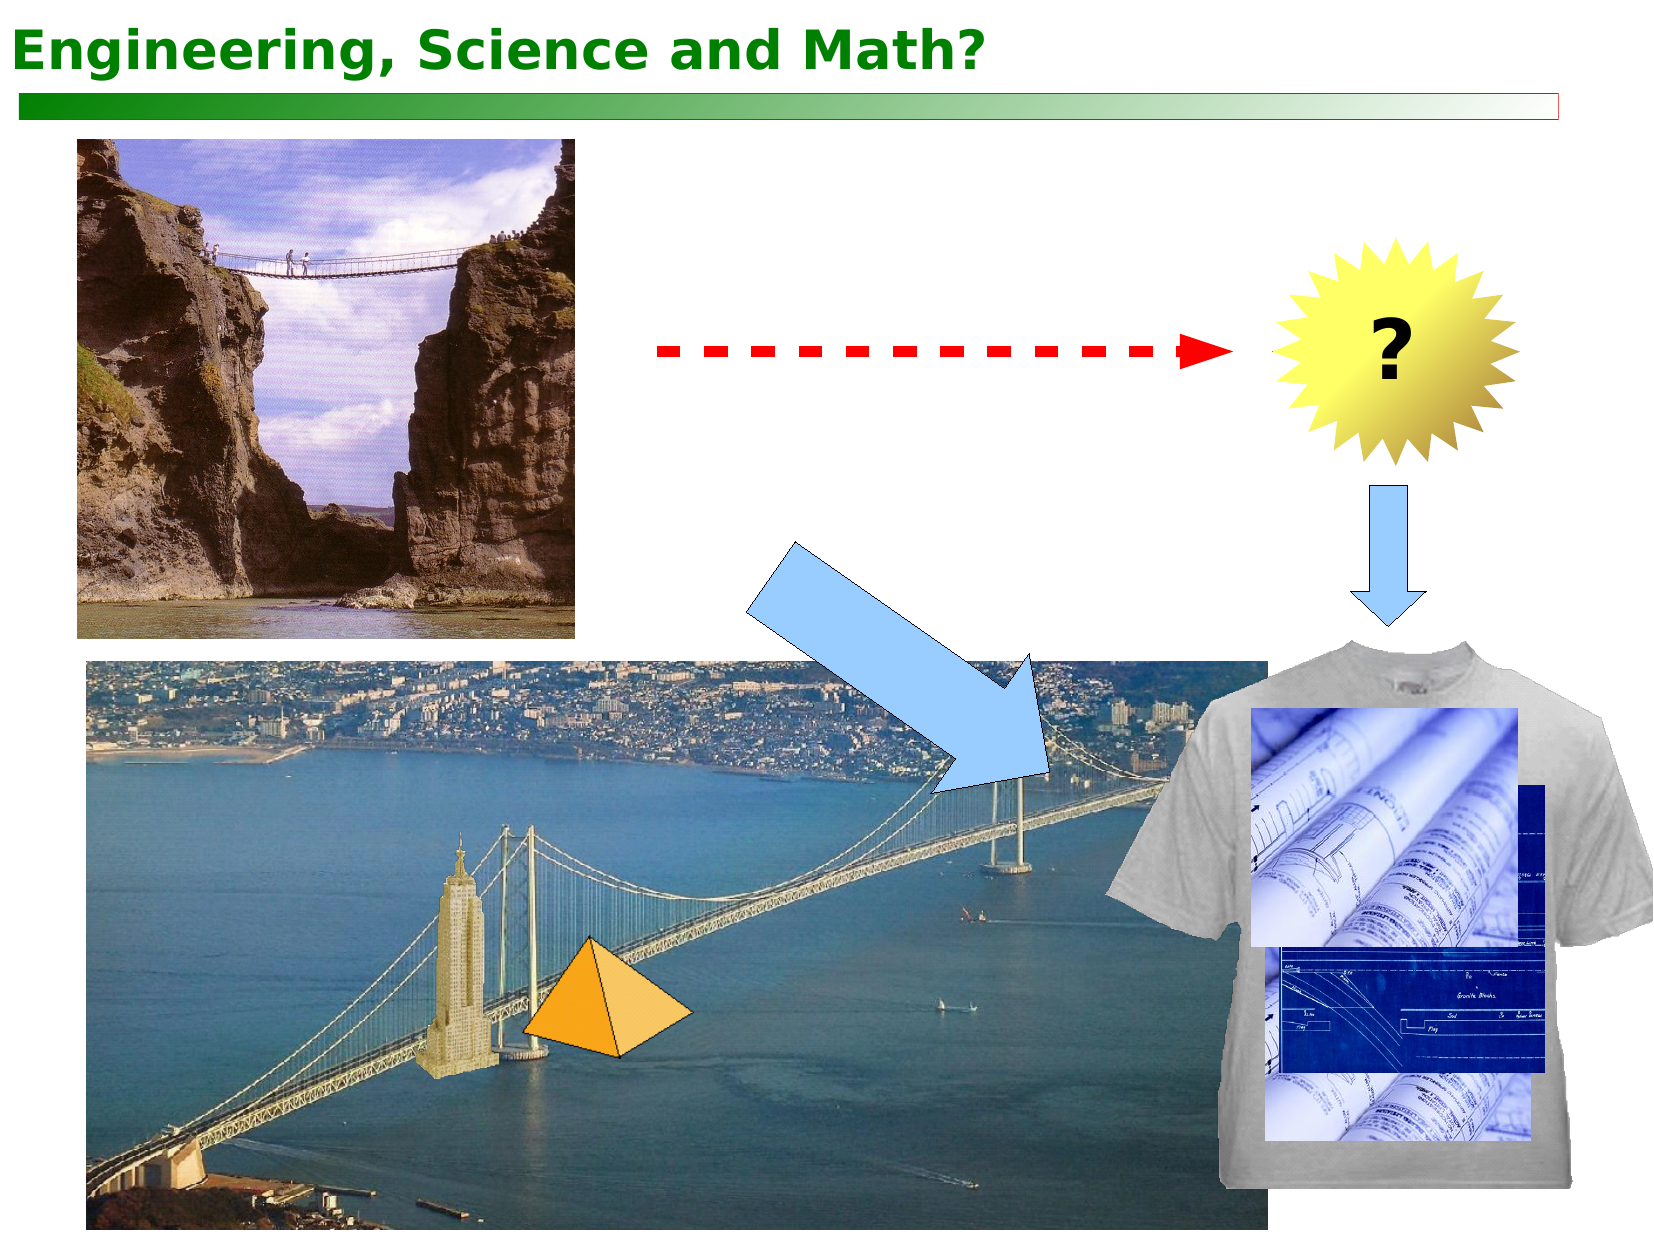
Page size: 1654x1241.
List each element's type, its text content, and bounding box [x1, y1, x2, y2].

text_box Engineering, Science and Math? [0, 12, 1070, 106]
text_box [18, 93, 1559, 120]
picture [968, 661, 1022, 687]
text_box [1350, 485, 1427, 627]
text_box [1271, 237, 1521, 466]
text_box ? [1353, 294, 1438, 407]
text_box [746, 541, 1050, 794]
picture [77, 139, 575, 639]
picture [86, 640, 1653, 1230]
